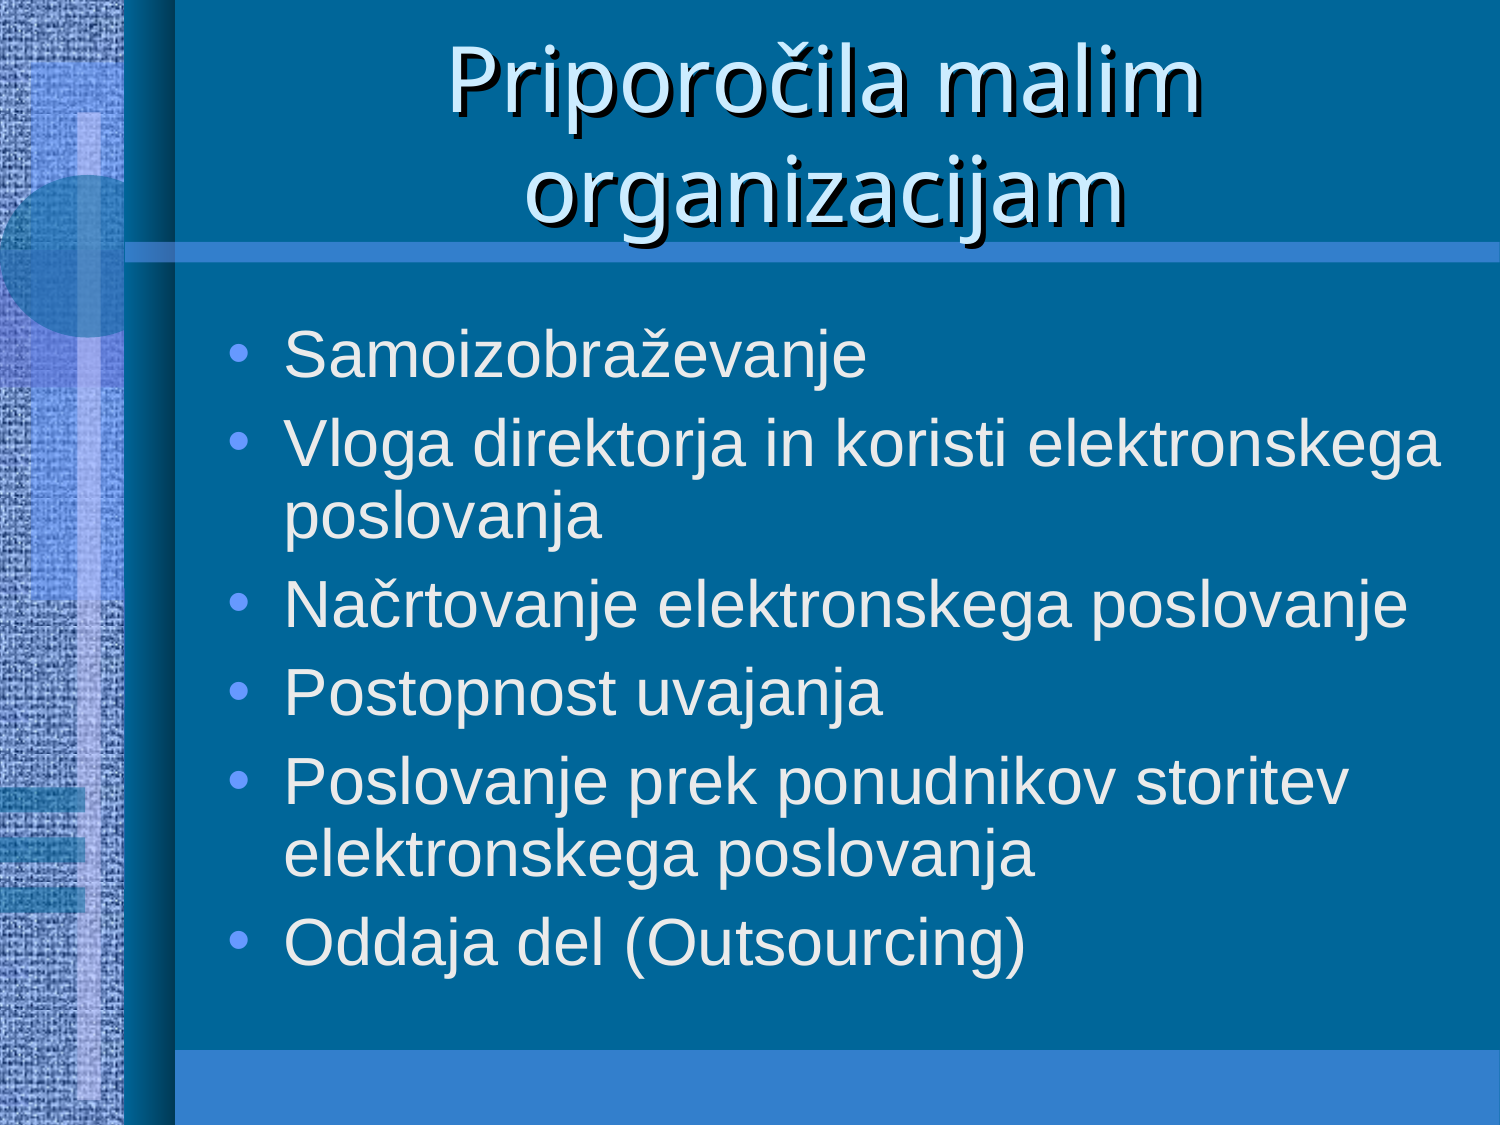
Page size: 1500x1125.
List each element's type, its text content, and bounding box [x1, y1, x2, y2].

list Samoizobraževanje Vloga direktorja in koristi elektronskega poslovanja Načrtovanje elektronskega poslovanje Postopnost uvajanja Poslovanje prek ponudnikov storitev elektronskega poslovanja Oddaja del (Outsourcing) [212, 312, 1488, 988]
picture [0, 0, 123, 249]
title Priporočila malim organizacijam [187, 13, 1463, 249]
picture [0, 388, 124, 1125]
